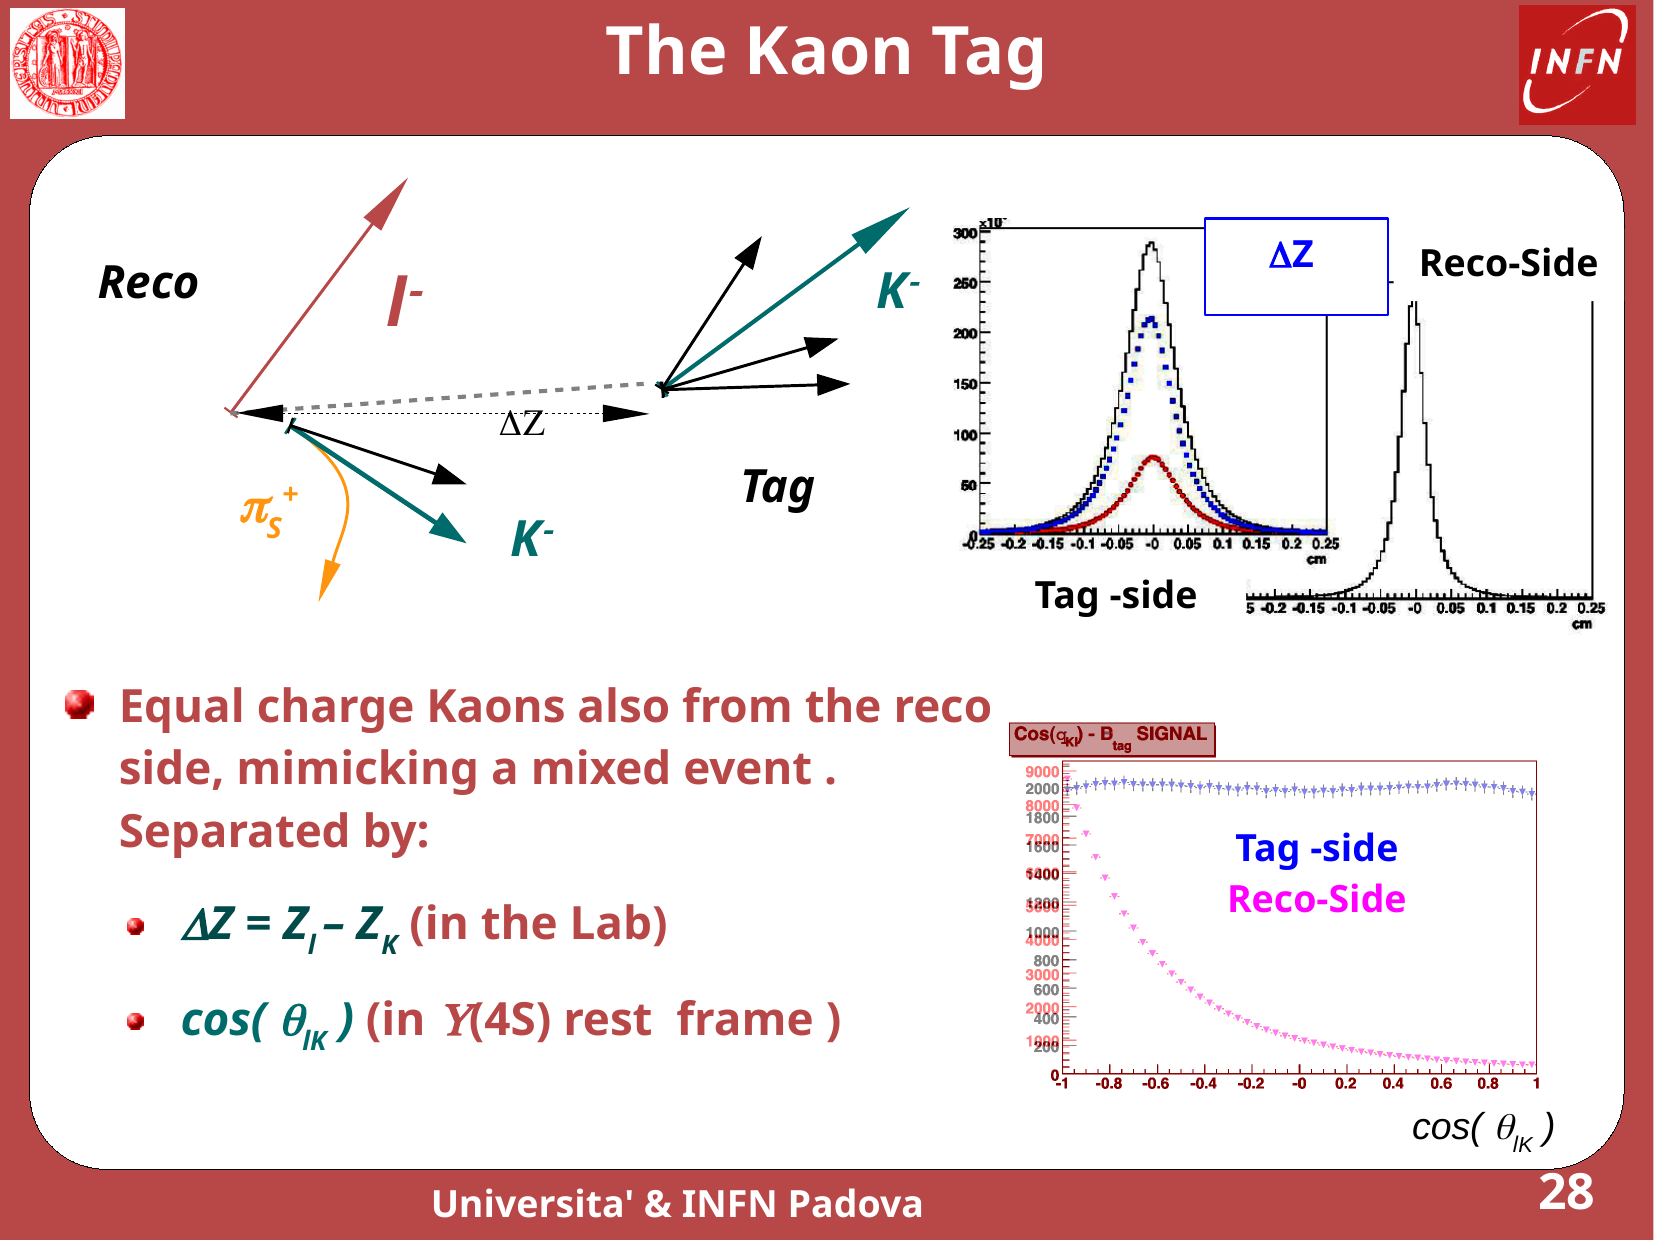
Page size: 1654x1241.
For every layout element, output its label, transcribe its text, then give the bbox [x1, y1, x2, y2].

text_box cos( qlK ) [1397, 1092, 1573, 1163]
text_box Tag -side Reco-Side [1187, 814, 1447, 945]
text_box pS+ [224, 460, 316, 560]
text_box DZ [484, 401, 560, 466]
text_box Reco [82, 242, 217, 328]
text_box Reco-Side [1393, 228, 1625, 302]
text_box Tag -side [986, 560, 1247, 634]
list Equal charge Kaons also from the reco side, mimicking a mixed event . Separated by: DZ = Zl – ZK (in the Lab) cos( qlK ) (in U(4S) rest frame ) [38, 673, 1063, 1087]
title The Kaon Tag [82, 0, 1571, 99]
text_box l- [372, 248, 447, 350]
text_box DZ [1204, 218, 1388, 316]
text_box Tag [725, 445, 827, 532]
text_box K- [862, 248, 944, 344]
text_box K- [496, 496, 578, 592]
picture [946, 218, 1611, 638]
picture [1003, 721, 1596, 1123]
